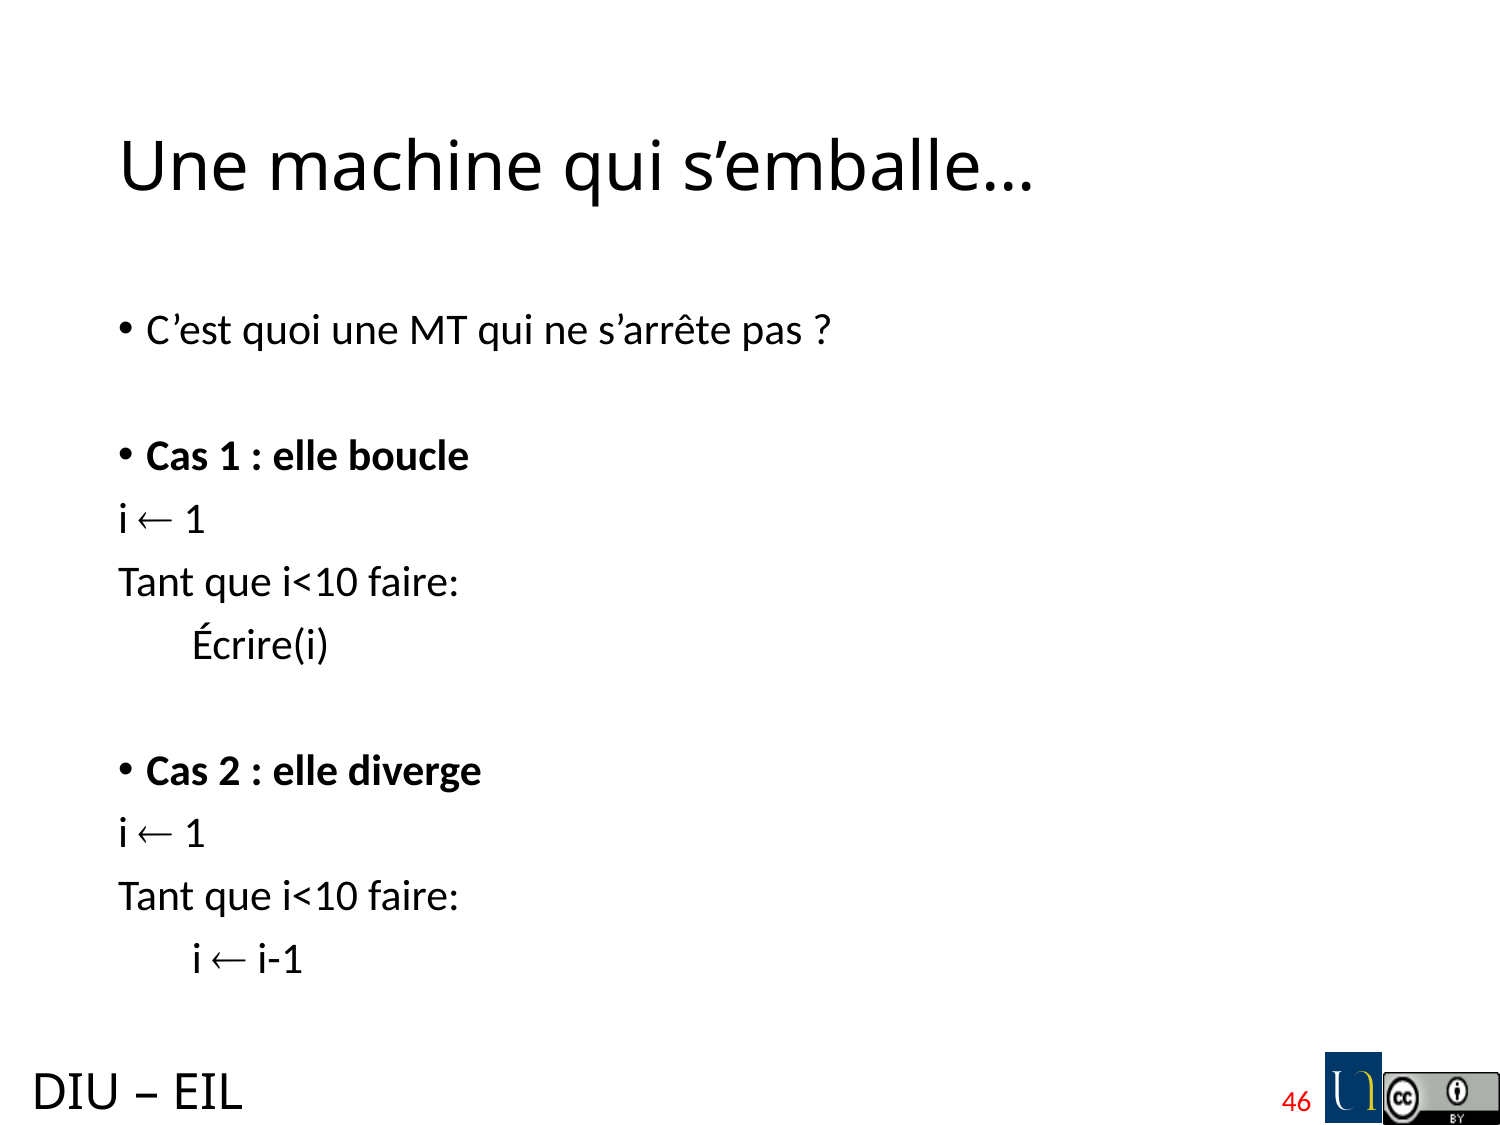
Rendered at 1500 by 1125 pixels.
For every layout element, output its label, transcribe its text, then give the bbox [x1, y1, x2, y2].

picture [1383, 1072, 1500, 1125]
slide_number <numéro> [1240, 1070, 1327, 1125]
list C’est quoi une MT qui ne s’arrête pas ? Cas 1 : elle boucle i  1 Tant que i<10 faire: Écrire(i) Cas 2 : elle diverge i  1 Tant que i<10 faire: i  i-1 [103, 299, 1397, 1014]
title Une machine qui s’emballe… [103, 59, 1397, 278]
picture [1325, 1052, 1382, 1123]
